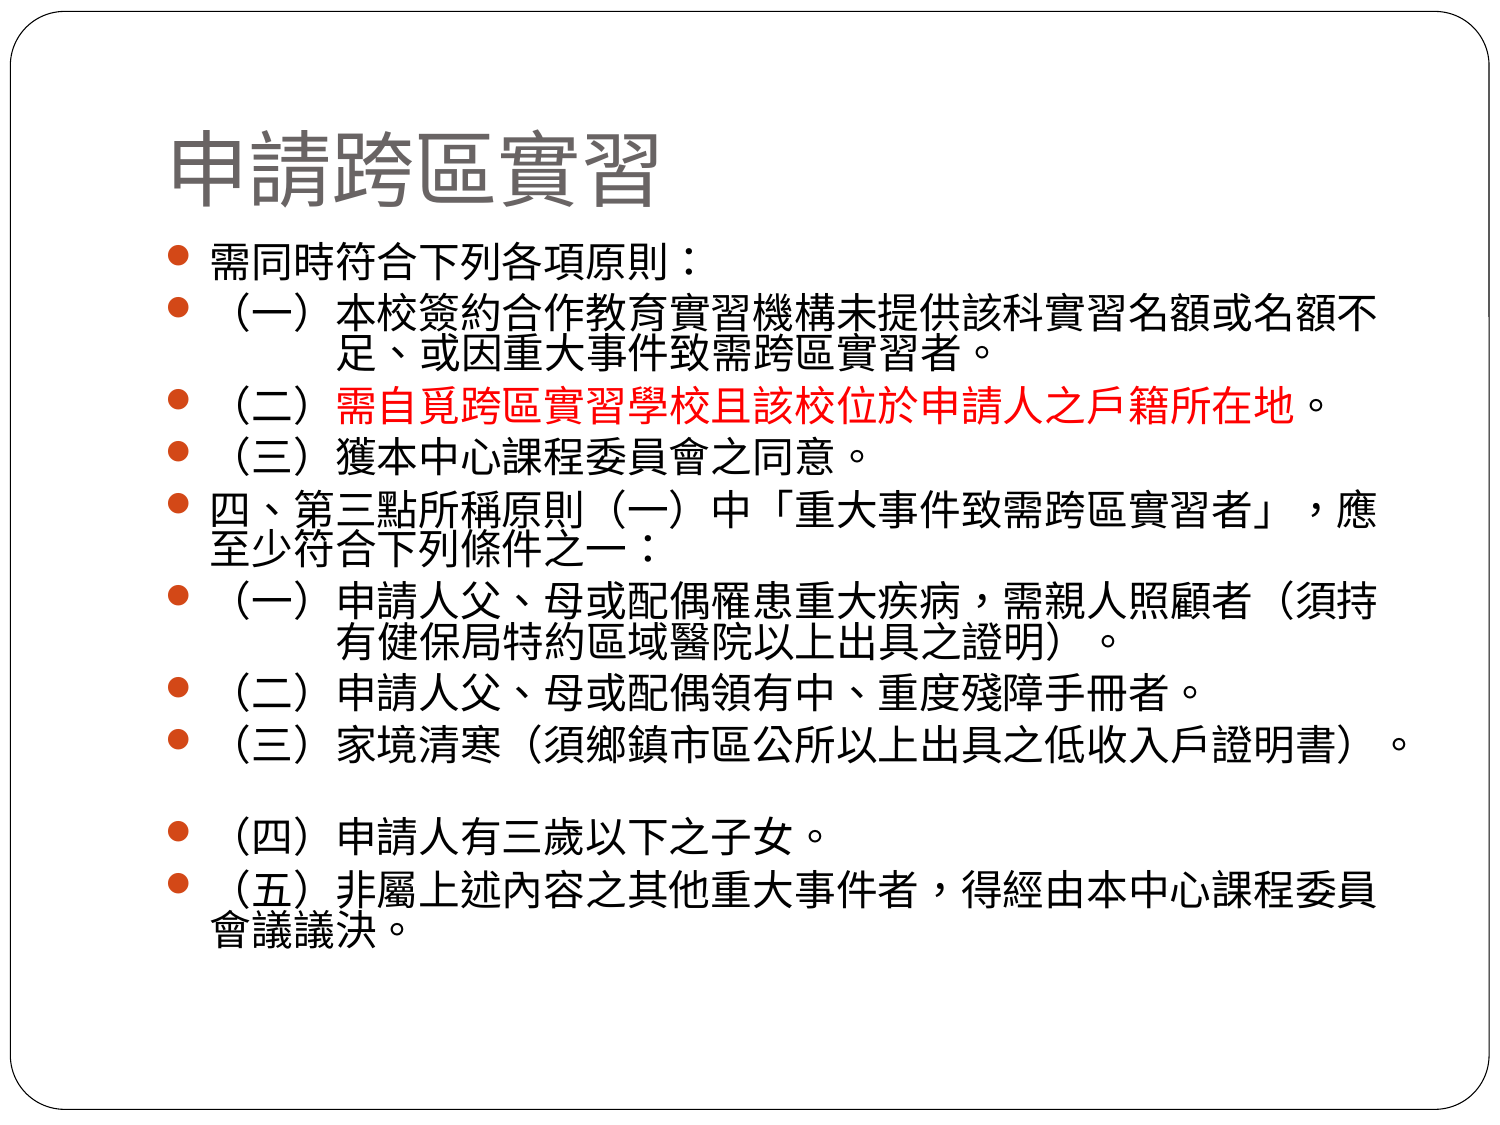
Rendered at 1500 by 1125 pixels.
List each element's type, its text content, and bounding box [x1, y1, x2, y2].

title 申請跨區實習 [150, 45, 1426, 233]
list 需同時符合下列各項原則： （一）本校簽約合作教育實習機構未提供該科實習名額或名額不 足、或因重大事件致需跨區實習者。 （二）需自覓跨區實習學校且該校位於申請人之戶籍所在地。 （三）獲本中心課程委員會之同意。 四、第三點所稱原則（一）中「重大事件致需跨區實習者」，應至少符合下列條件之一： （一）申請人父、母或配偶罹患重大疾病，需親人照顧者（須持 有健保局特約區域醫院以上出具之證明）。 （二）申請人父、母或配偶領有中、重度殘障手冊者。 （三）家境清寒（須鄉鎮市區公所以上出具之低收入戶證明書）。 （四）申請人有三歲以下之子女。 （五）非屬上述內容之其他重大事件者，得經由本中心課程委員會議議決。 [150, 237, 1426, 988]
